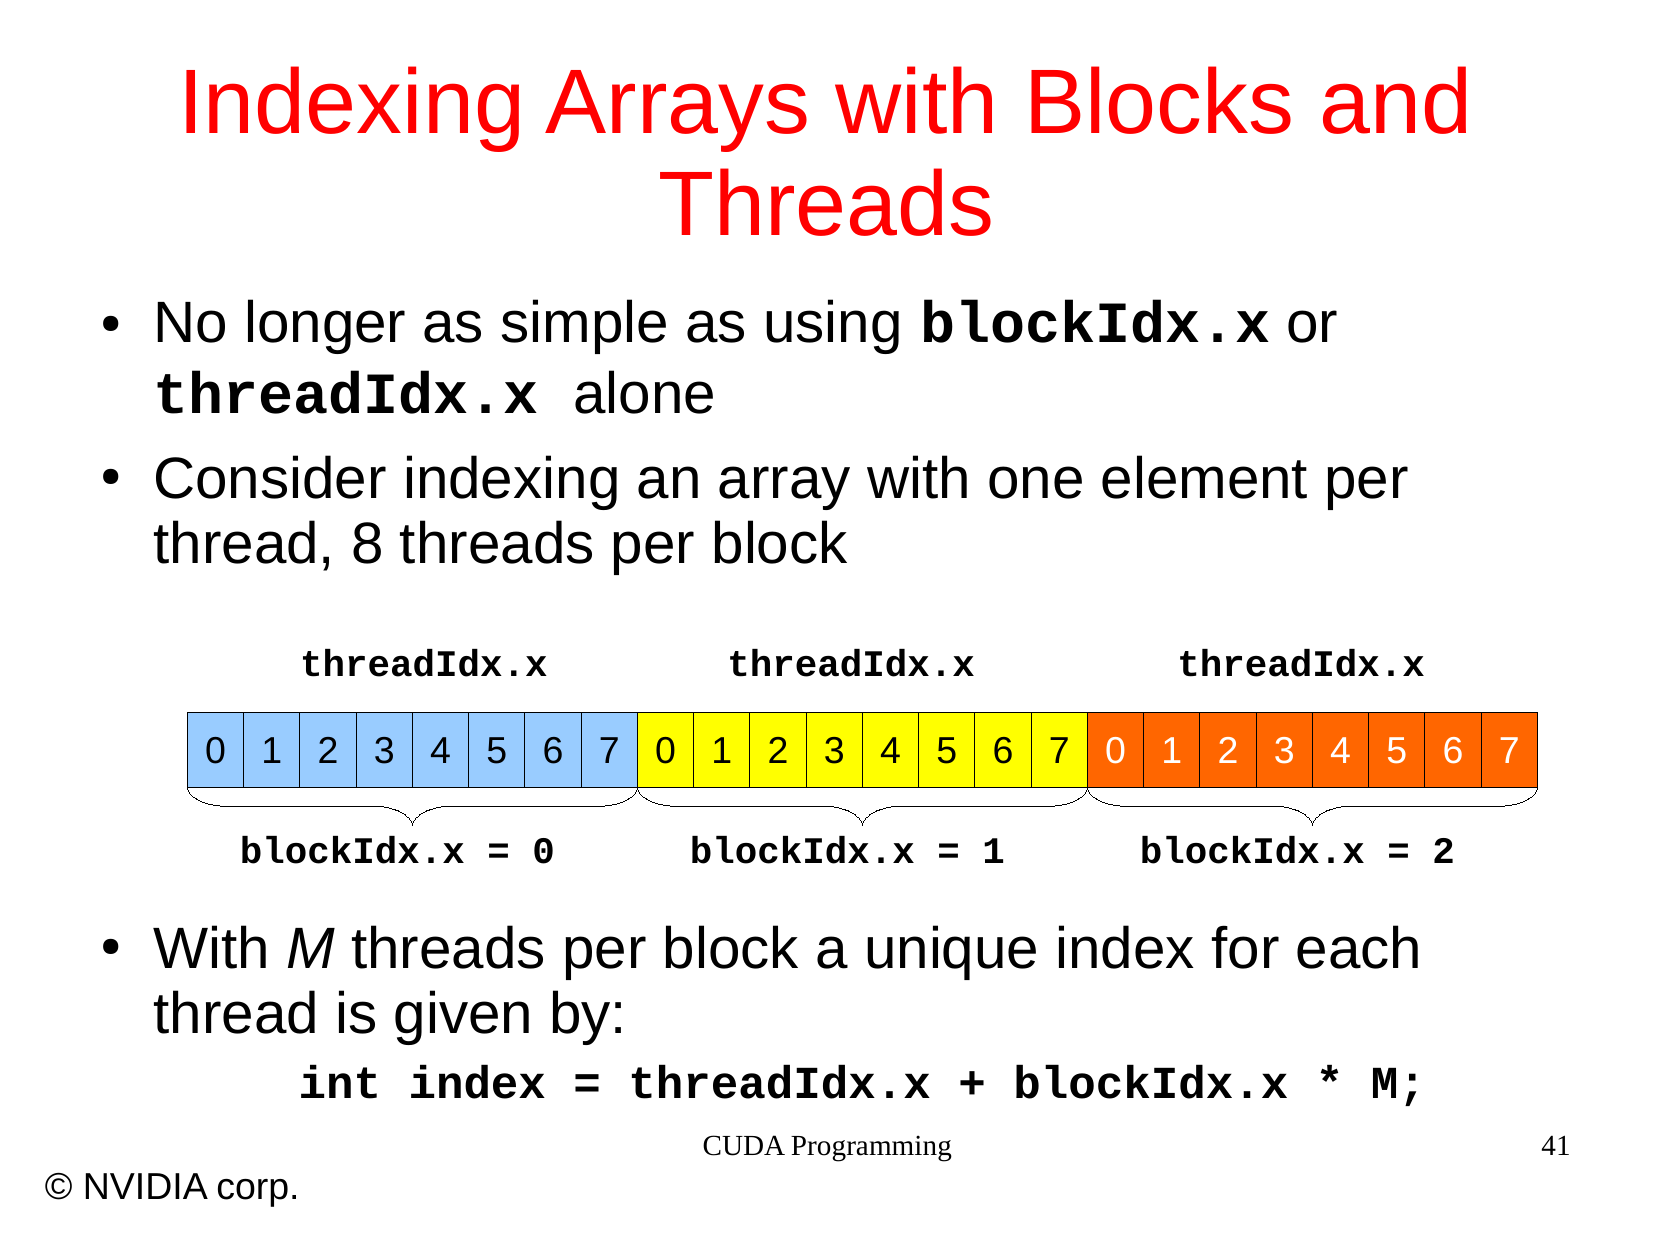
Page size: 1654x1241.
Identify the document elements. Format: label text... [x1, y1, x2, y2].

list No longer as simple as using blockIdx.x or threadIdx.x alone Consider indexing an array with one element per thread, 8 threads per block With M threads per block a unique index for each thread is given by: int index = threadIdx.x + blockIdx.x * M; [82, 290, 1571, 1182]
text_box 0 [1087, 712, 1144, 788]
text_box 3 [1256, 712, 1312, 788]
text_box threadIdx.x [285, 637, 563, 696]
text_box 7 [1481, 712, 1538, 788]
text_box blockIdx.x = 1 [675, 825, 1020, 883]
text_box 2 [1199, 712, 1256, 788]
text_box 3 [806, 712, 862, 788]
text_box 1 [1144, 712, 1199, 788]
text_box 2 [299, 712, 356, 788]
text_box 0 [637, 712, 694, 788]
text_box 6 [974, 712, 1031, 788]
text_box threadIdx.x [1162, 637, 1440, 696]
text_box threadIdx.x [712, 637, 990, 696]
title Indexing Arrays with Blocks and Threads [82, 49, 1571, 257]
text_box 3 [356, 712, 412, 788]
text_box 4 [862, 712, 918, 788]
text_box 4 [412, 712, 468, 788]
text_box 5 [918, 712, 974, 788]
text_box © NVIDIA corp. [30, 1158, 331, 1216]
text_box 1 [244, 712, 299, 788]
text_box 7 [1031, 712, 1087, 788]
text_box 0 [187, 712, 244, 788]
text_box 2 [749, 712, 806, 788]
text_box 5 [1368, 712, 1424, 788]
text_box blockIdx.x = 2 [1125, 825, 1470, 883]
text_box 6 [524, 712, 581, 788]
text_box blockIdx.x = 0 [225, 825, 570, 883]
text_box 4 [1312, 712, 1368, 788]
text_box 5 [468, 712, 524, 788]
text_box 6 [1424, 712, 1481, 788]
text_box 7 [581, 712, 637, 788]
text_box 1 [694, 712, 749, 788]
